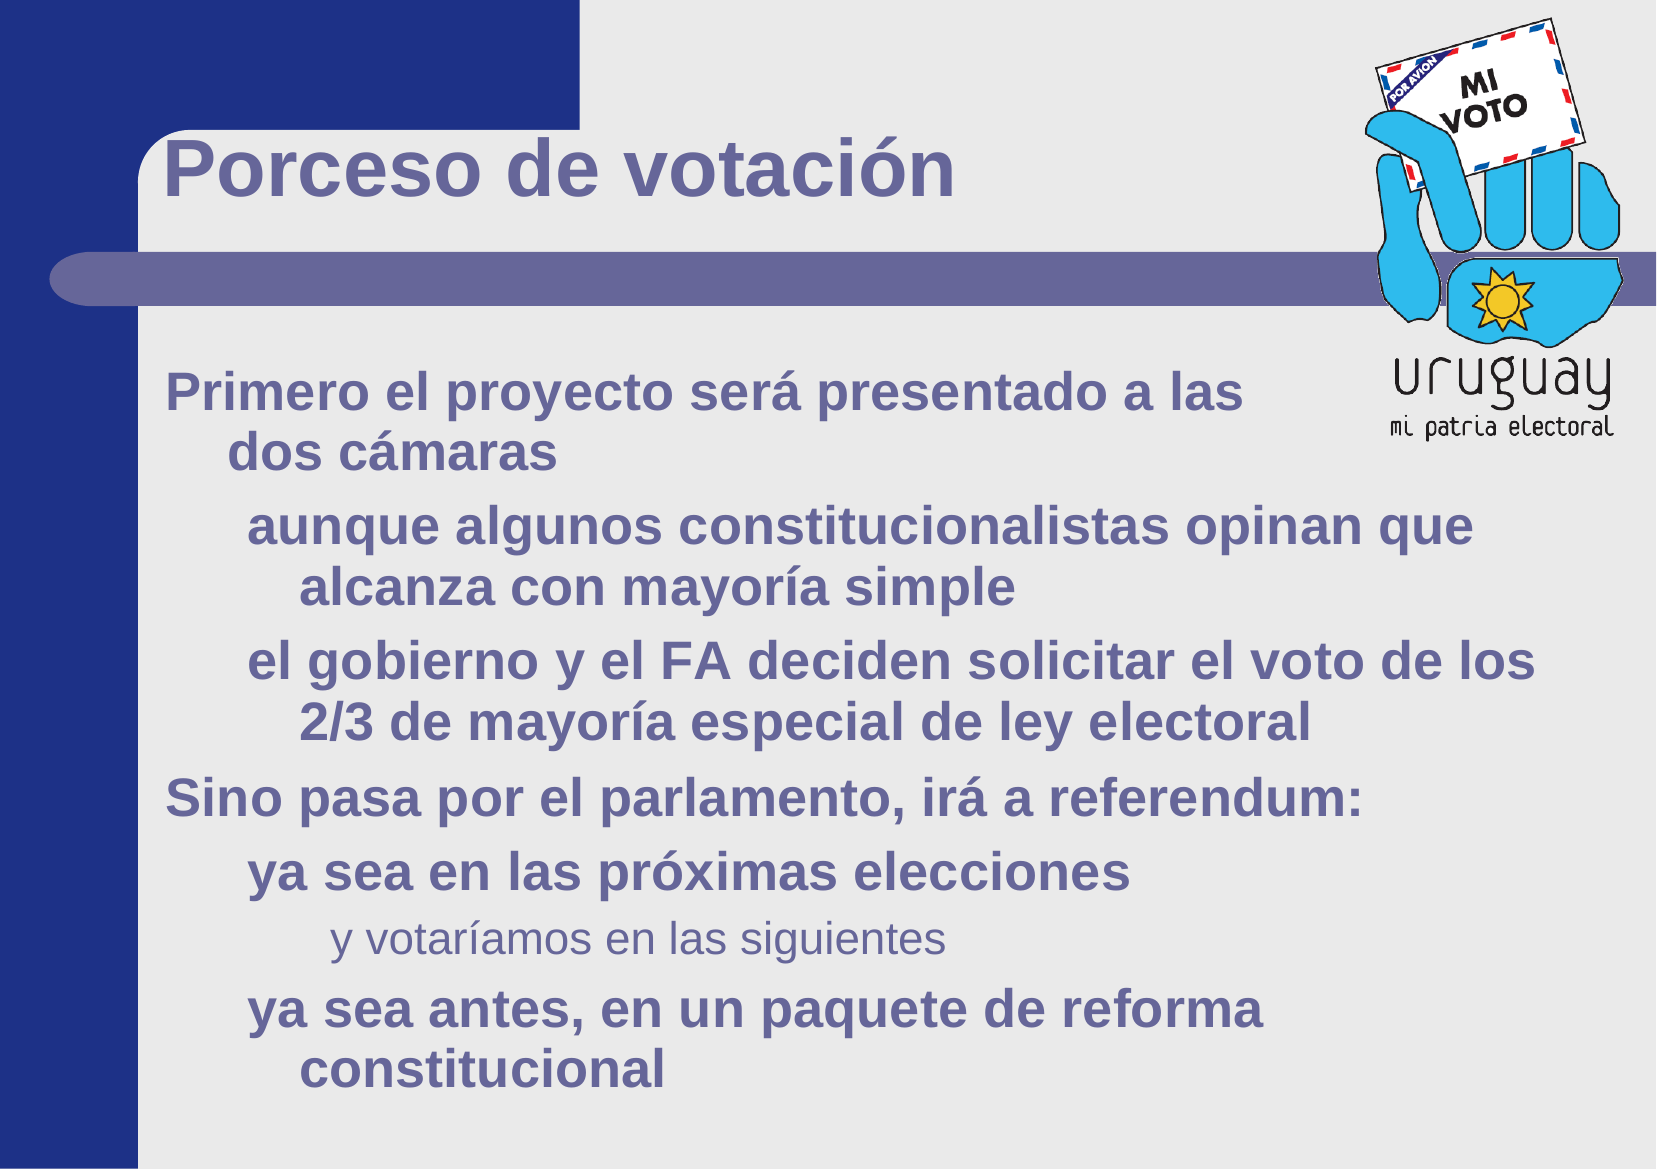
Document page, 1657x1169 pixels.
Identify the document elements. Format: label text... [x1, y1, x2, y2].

list Primero el proyecto será presentado a las dos cámaras aunque algunos constitucionalistas opinan que alcanza con mayoría simple el gobierno y el FA deciden solicitar el voto de los 2/3 de mayoría especial de ley electoral Sino pasa por el parlamento, irá a referendum: ya sea en las próximas elecciones y votaríamos en las siguientes ya sea antes, en un paquete de reforma constitucional [165, 361, 1615, 1100]
picture [1358, 15, 1630, 443]
title Porceso de votación [162, 82, 1358, 263]
